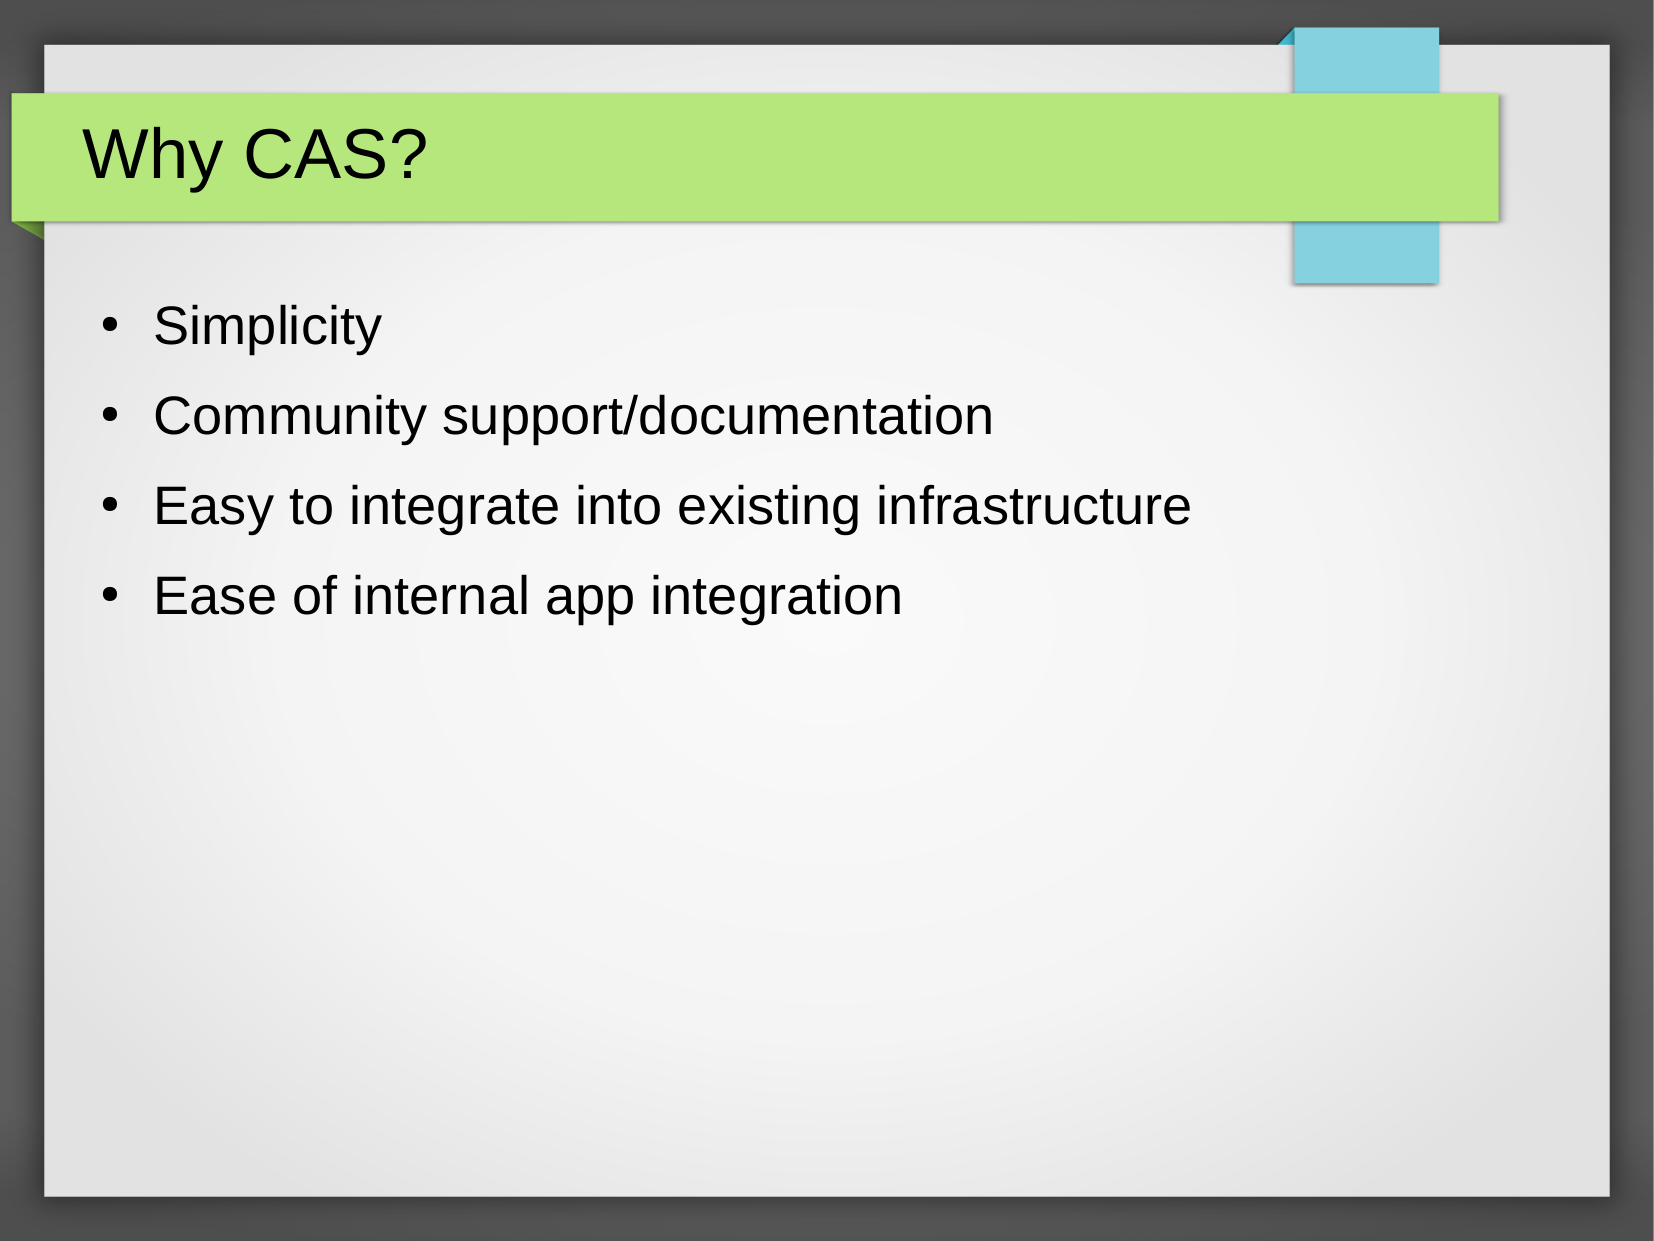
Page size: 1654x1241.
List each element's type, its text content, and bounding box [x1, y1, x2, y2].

title Why CAS? [82, 94, 1264, 213]
picture [0, 0, 1654, 1241]
list Simplicity Community support/documentation Easy to integrate into existing infrastructure Ease of internal app integration [82, 295, 1571, 1015]
